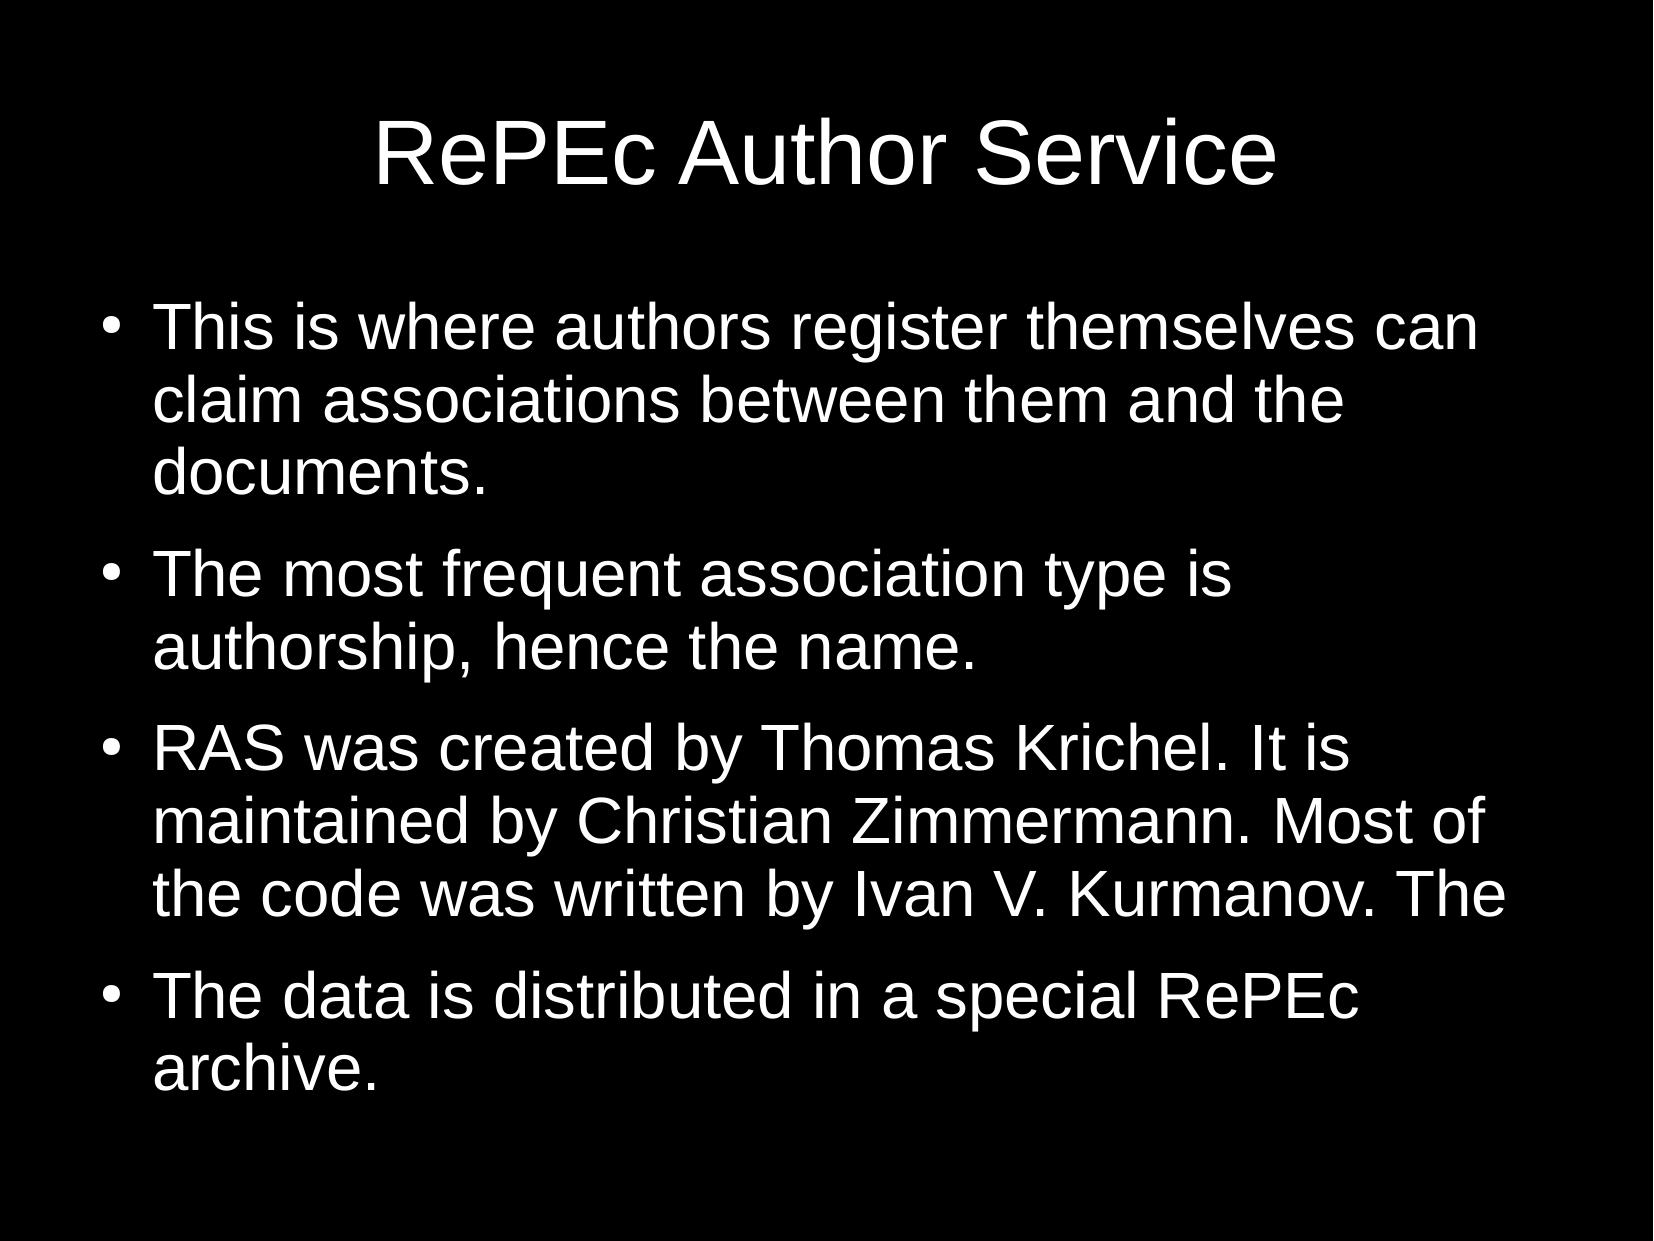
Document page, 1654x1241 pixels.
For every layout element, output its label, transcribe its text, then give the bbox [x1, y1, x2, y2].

title RePEc Author Service [82, 56, 1571, 250]
list This is where authors register themselves can claim associations between them and the documents. The most frequent association type is authorship, hence the name. RAS was created by Thomas Krichel. It is maintained by Christian Zimmermann. Most of the code was written by Ivan V. Kurmanov. The The data is distributed in a special RePEc archive. [82, 290, 1571, 1109]
